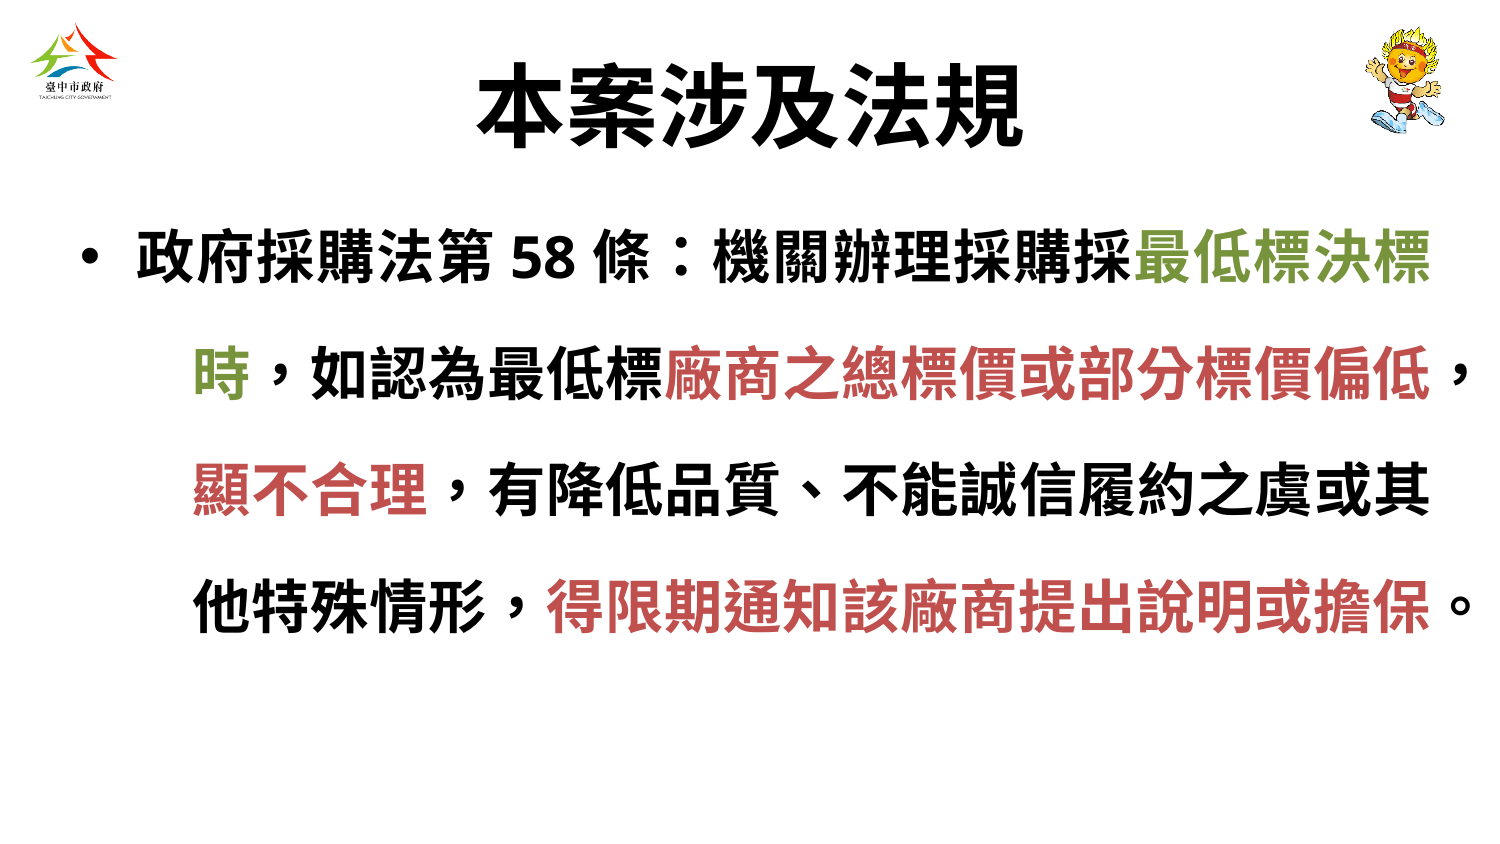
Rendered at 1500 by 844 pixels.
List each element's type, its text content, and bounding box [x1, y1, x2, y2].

title 本案涉及法規 [75, 33, 1426, 165]
list 政府採購法第58條：機關辦理採購採最低標決標時，如認為最低標廠商之總標價或部分標價偏低，顯不合理，有降低品質、不能誠信履約之虞或其他特殊情形，得限期通知該廠商提出說明或擔保。 [64, 165, 1447, 723]
